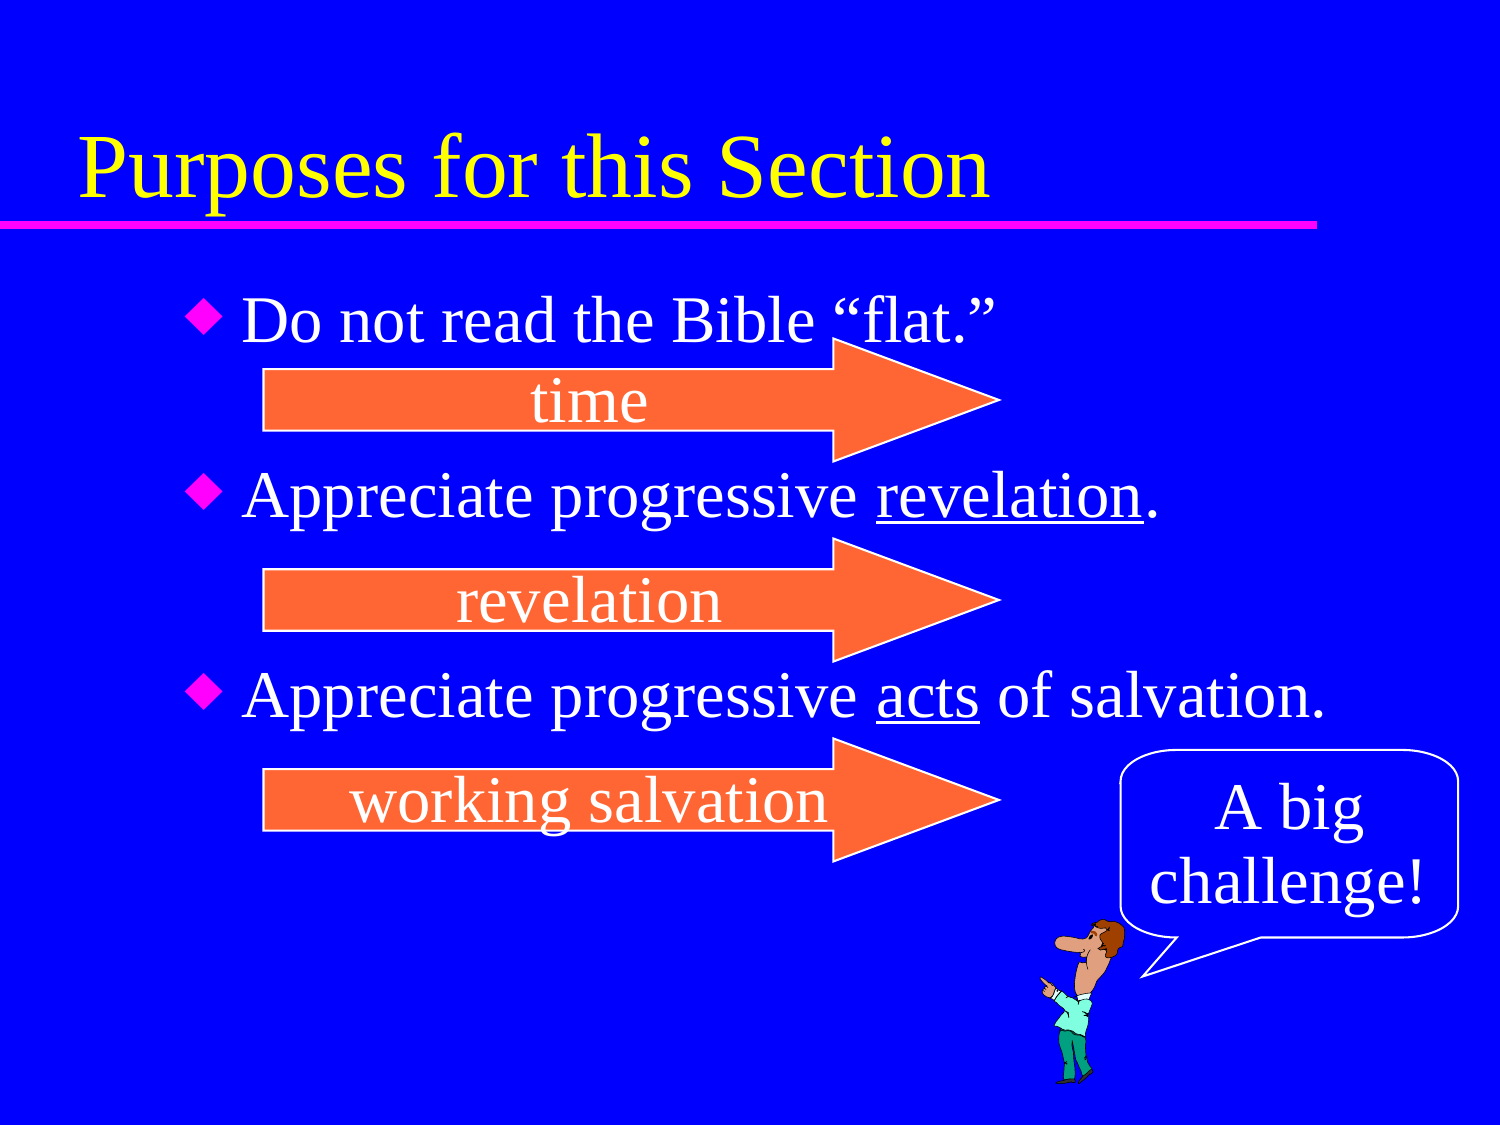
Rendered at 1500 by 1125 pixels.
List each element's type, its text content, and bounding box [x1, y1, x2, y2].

text_box time [263, 338, 999, 450]
text_box revelation [263, 538, 999, 649]
text_box working salvation [263, 738, 999, 862]
title Purposes for this Section [62, 43, 1338, 225]
text_box A big challenge! [1120, 749, 1459, 977]
list Do not read the Bible “flat.” [169, 274, 1438, 388]
text_box Appreciate progressive revelation. [169, 450, 1438, 538]
chart [1039, 918, 1126, 1085]
text_box Appreciate progressive acts of salvation. [169, 649, 1438, 750]
